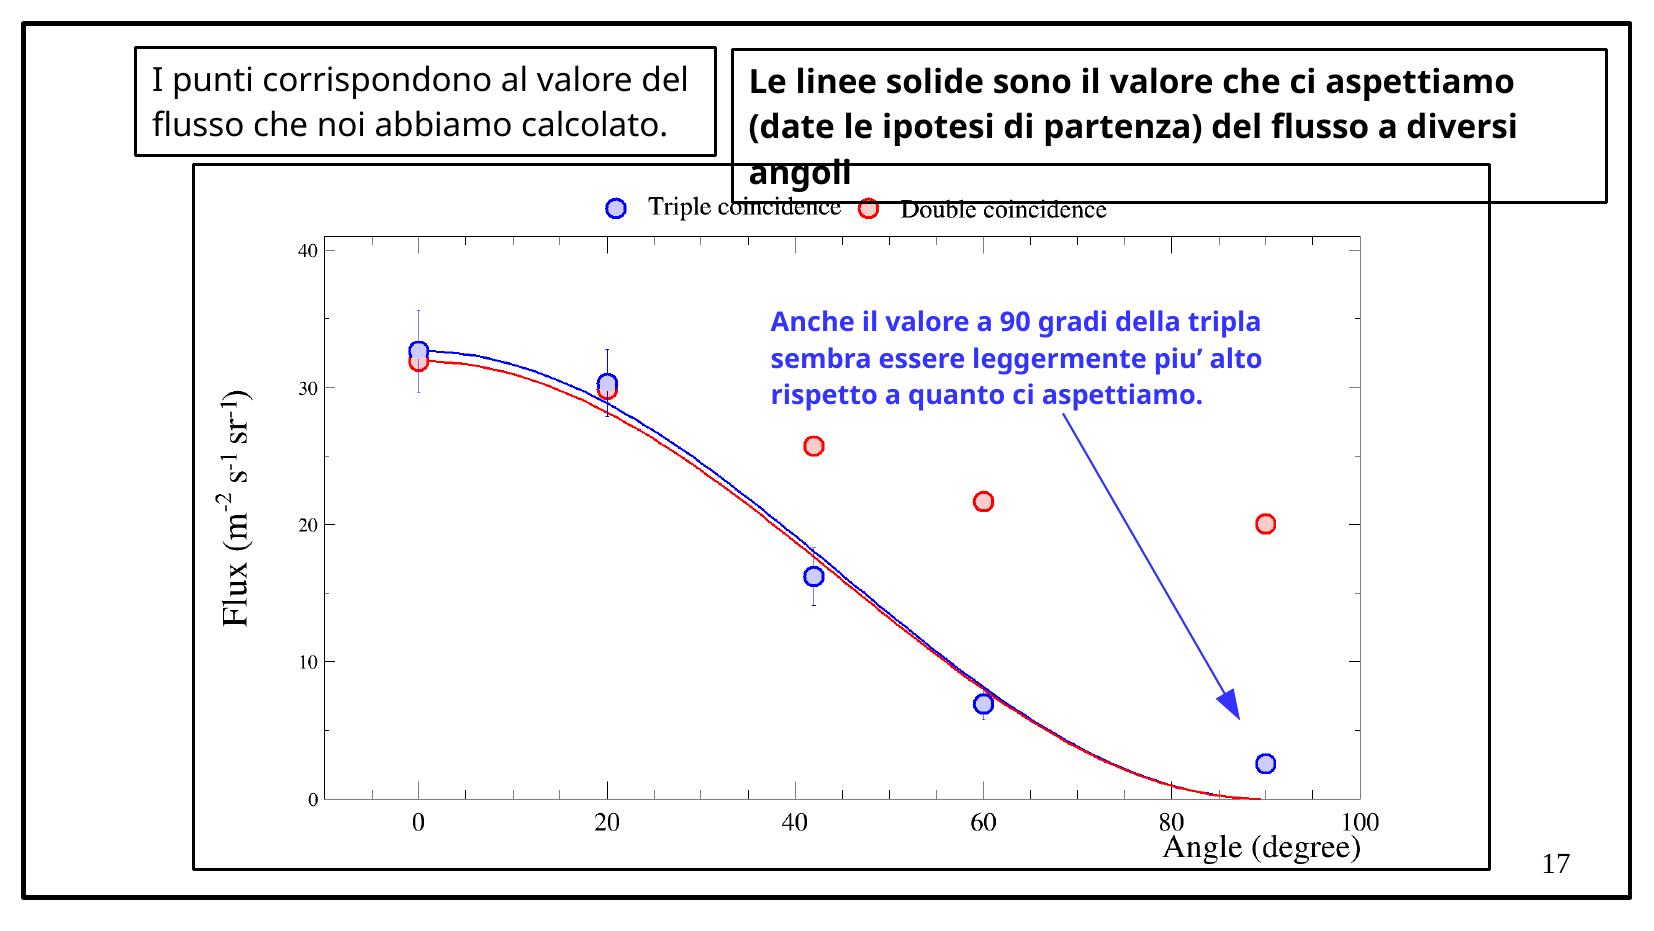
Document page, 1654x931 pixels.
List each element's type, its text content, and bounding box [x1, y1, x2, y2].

picture [195, 166, 1489, 869]
picture [797, 170, 804, 180]
picture [818, 170, 825, 180]
text_box Le linee solide sono il valore che ci aspettiamo (date le ipotesi di partenza) del flusso a diversi angoli [732, 49, 1607, 142]
text_box Anche il valore a 90 gradi della tripla sembra essere leggermente piu’ alto rispetto a quanto ci aspettiamo. [755, 295, 1312, 401]
text_box I punti corrispondono al valore del flusso che noi abbiamo calcolato. [135, 47, 716, 142]
picture [734, 166, 1489, 201]
